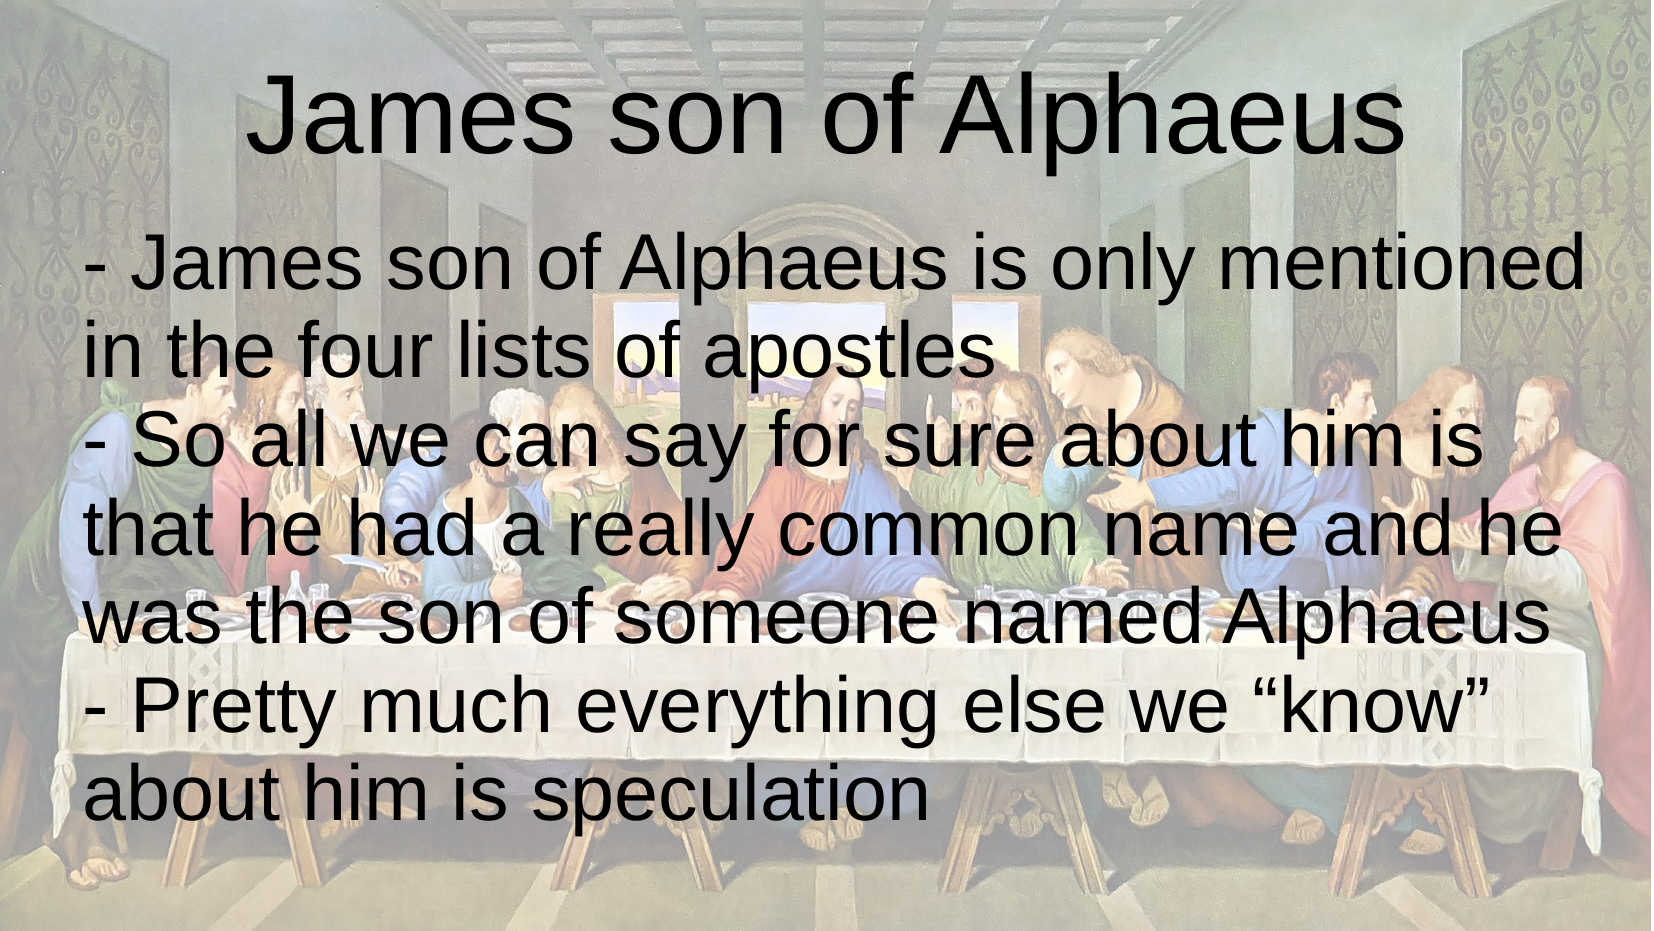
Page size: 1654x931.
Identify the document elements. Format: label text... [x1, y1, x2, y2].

subtitle - James son of Alphaeus is only mentioned in the four lists of apostles - So all we can say for sure about him is that he had a really common name and he was the son of someone named Alphaeus - Pretty much everything else we “know” about him is speculation [82, 217, 1613, 901]
picture [0, 0, 1651, 931]
title James son of Alphaeus [82, 37, 1571, 193]
